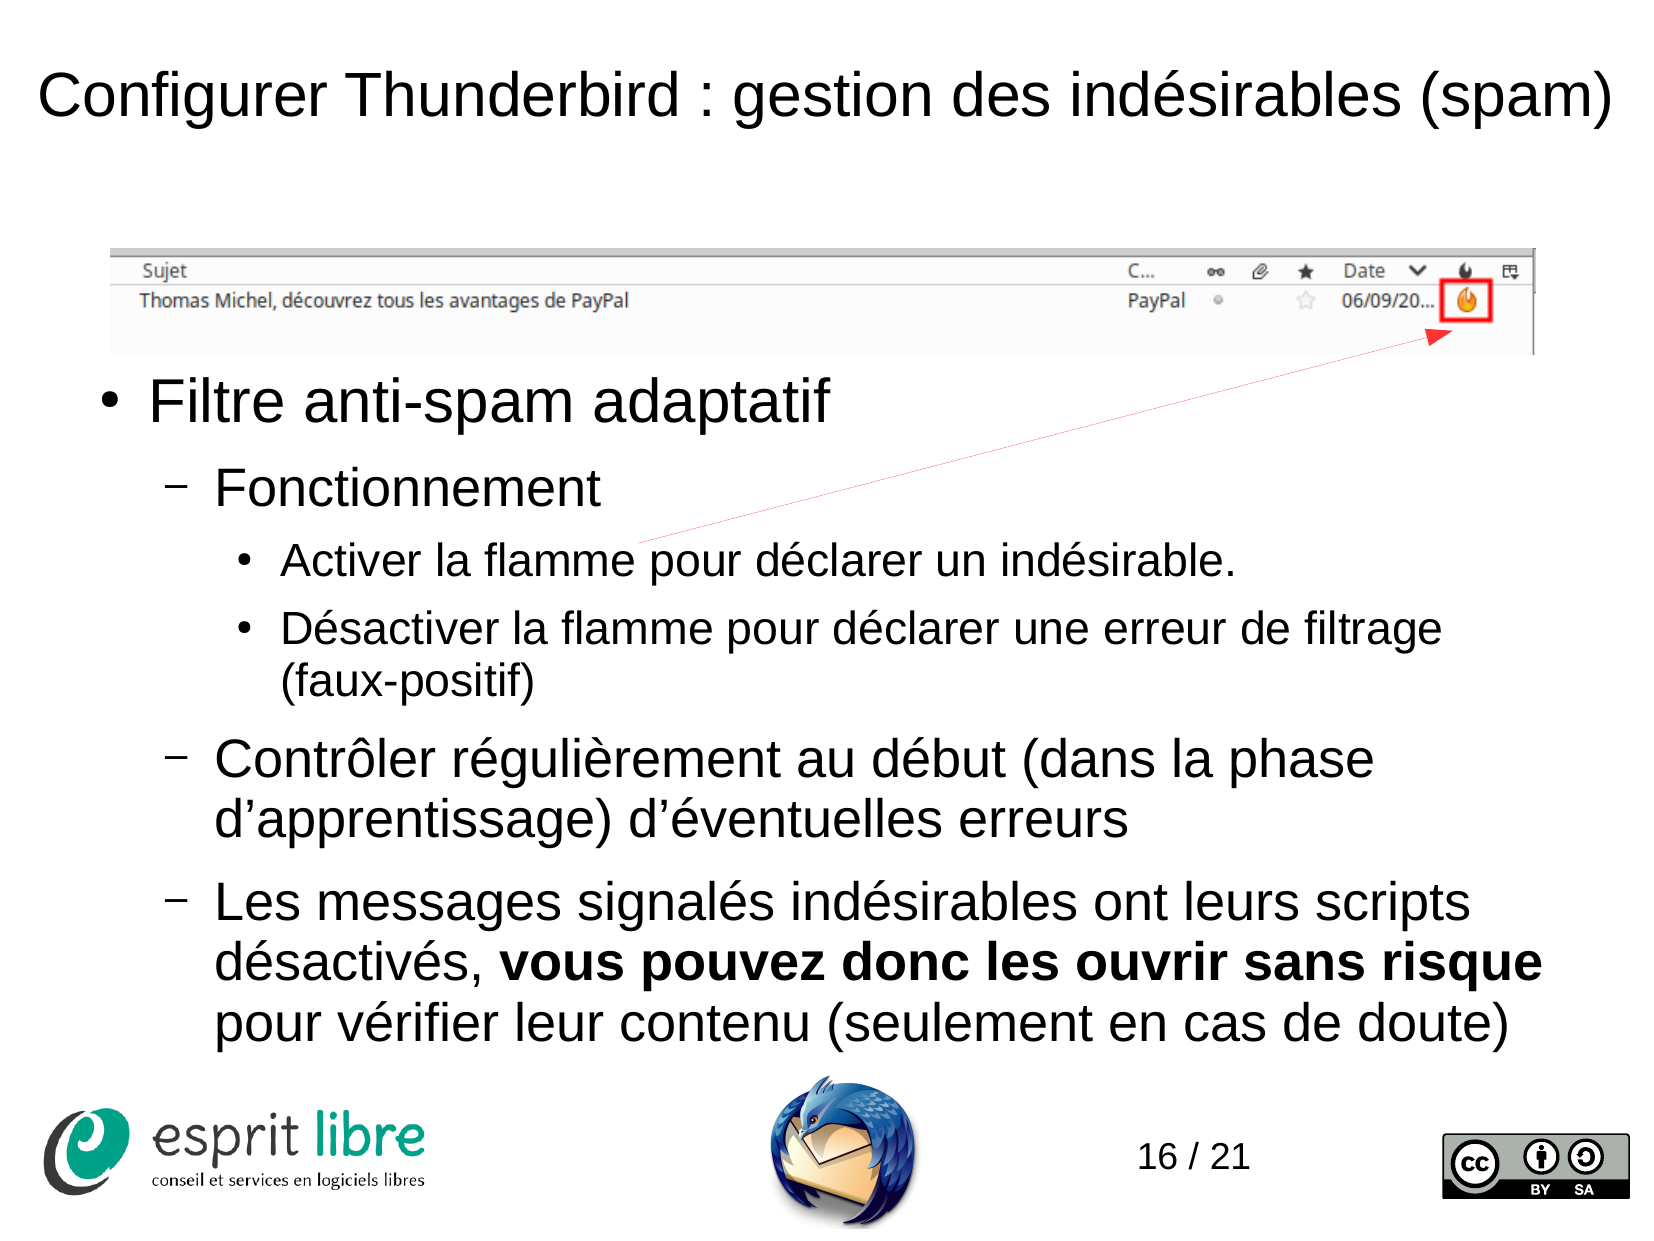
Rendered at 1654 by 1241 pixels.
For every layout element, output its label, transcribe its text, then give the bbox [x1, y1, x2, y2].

title Configurer Thunderbird : gestion des indésirables (spam) [0, 20, 1654, 169]
picture [110, 248, 1536, 355]
picture [767, 1074, 922, 1229]
list Filtre anti-spam adaptatif Fonctionnement Activer la flamme pour déclarer un indésirable. Désactiver la flamme pour déclarer une erreur de filtrage (faux-positif) Contrôler régulièrement au début (dans la phase d’apprentissage) d’éventuelles erreurs Les messages signalés indésirables ont leurs scripts désactivés, vous pouvez donc les ouvrir sans risque pour vérifier leur contenu (seulement en cas de doute) [82, 366, 1571, 1063]
picture [0, 1009, 480, 1241]
